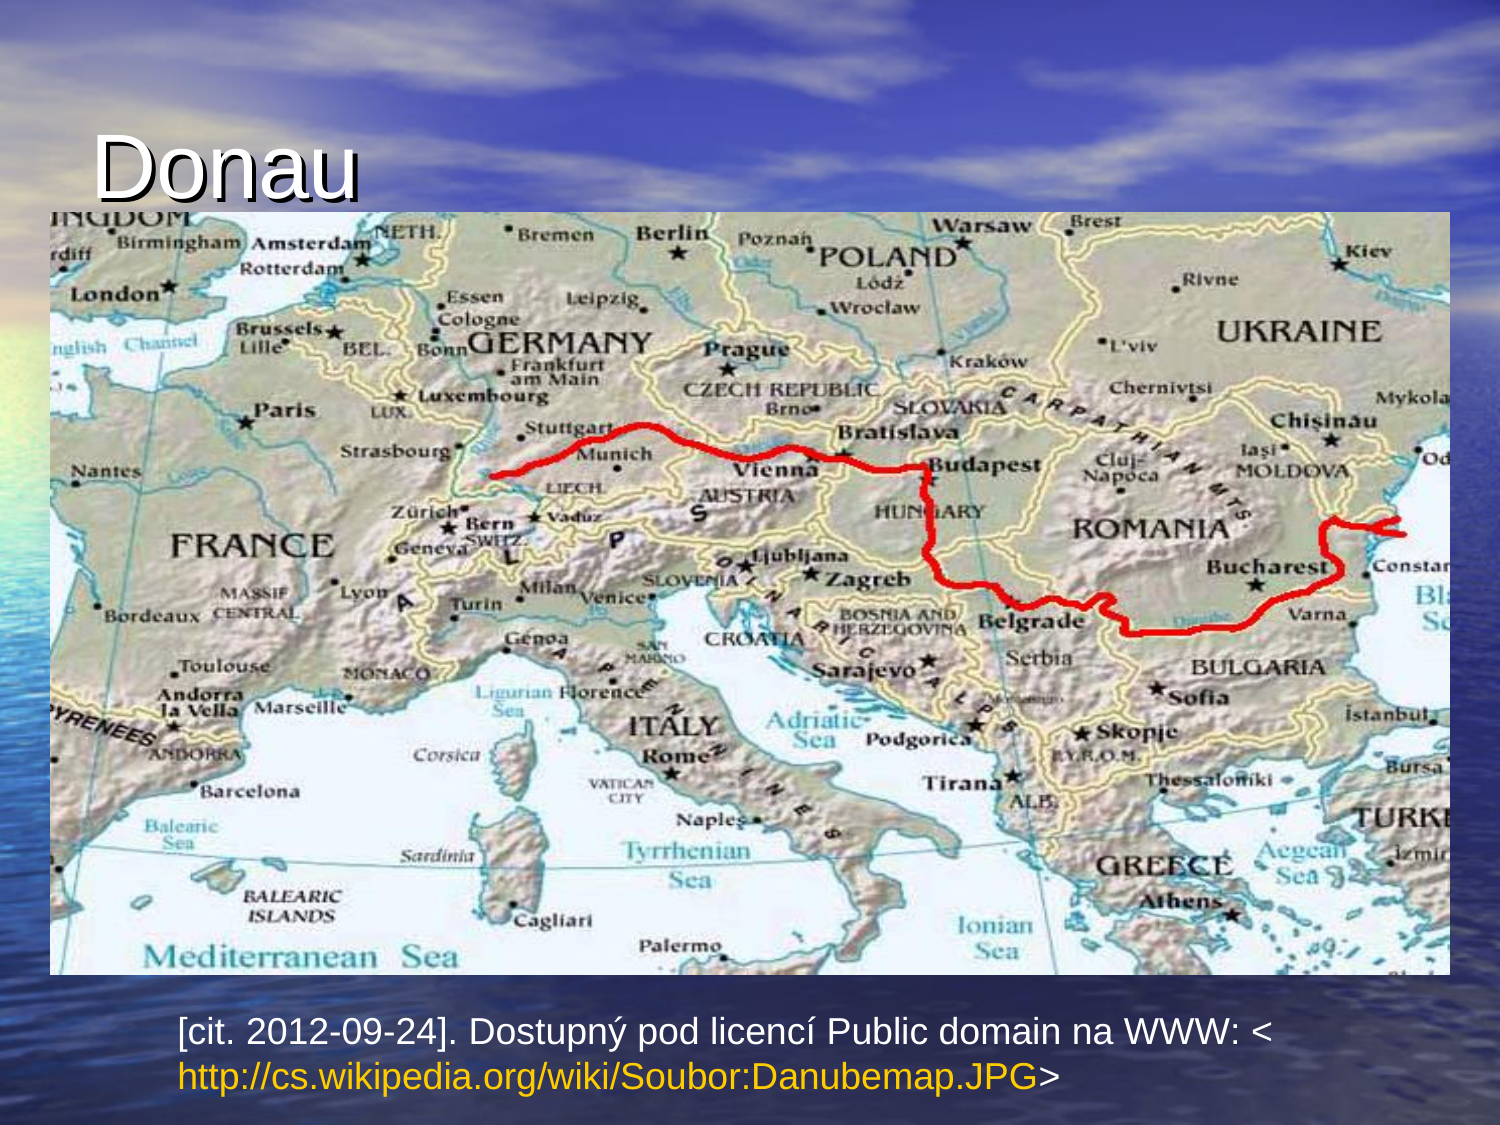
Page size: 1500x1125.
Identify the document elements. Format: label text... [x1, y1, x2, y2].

text_box [cit. 2012-09-24]. Dostupný pod licencí Public domain na WWW: <http://cs.wikipedia.org/wiki/Soubor:Danubemap.JPG> [162, 999, 1391, 1106]
picture [0, 0, 1500, 1125]
title Donau [75, 47, 1426, 212]
